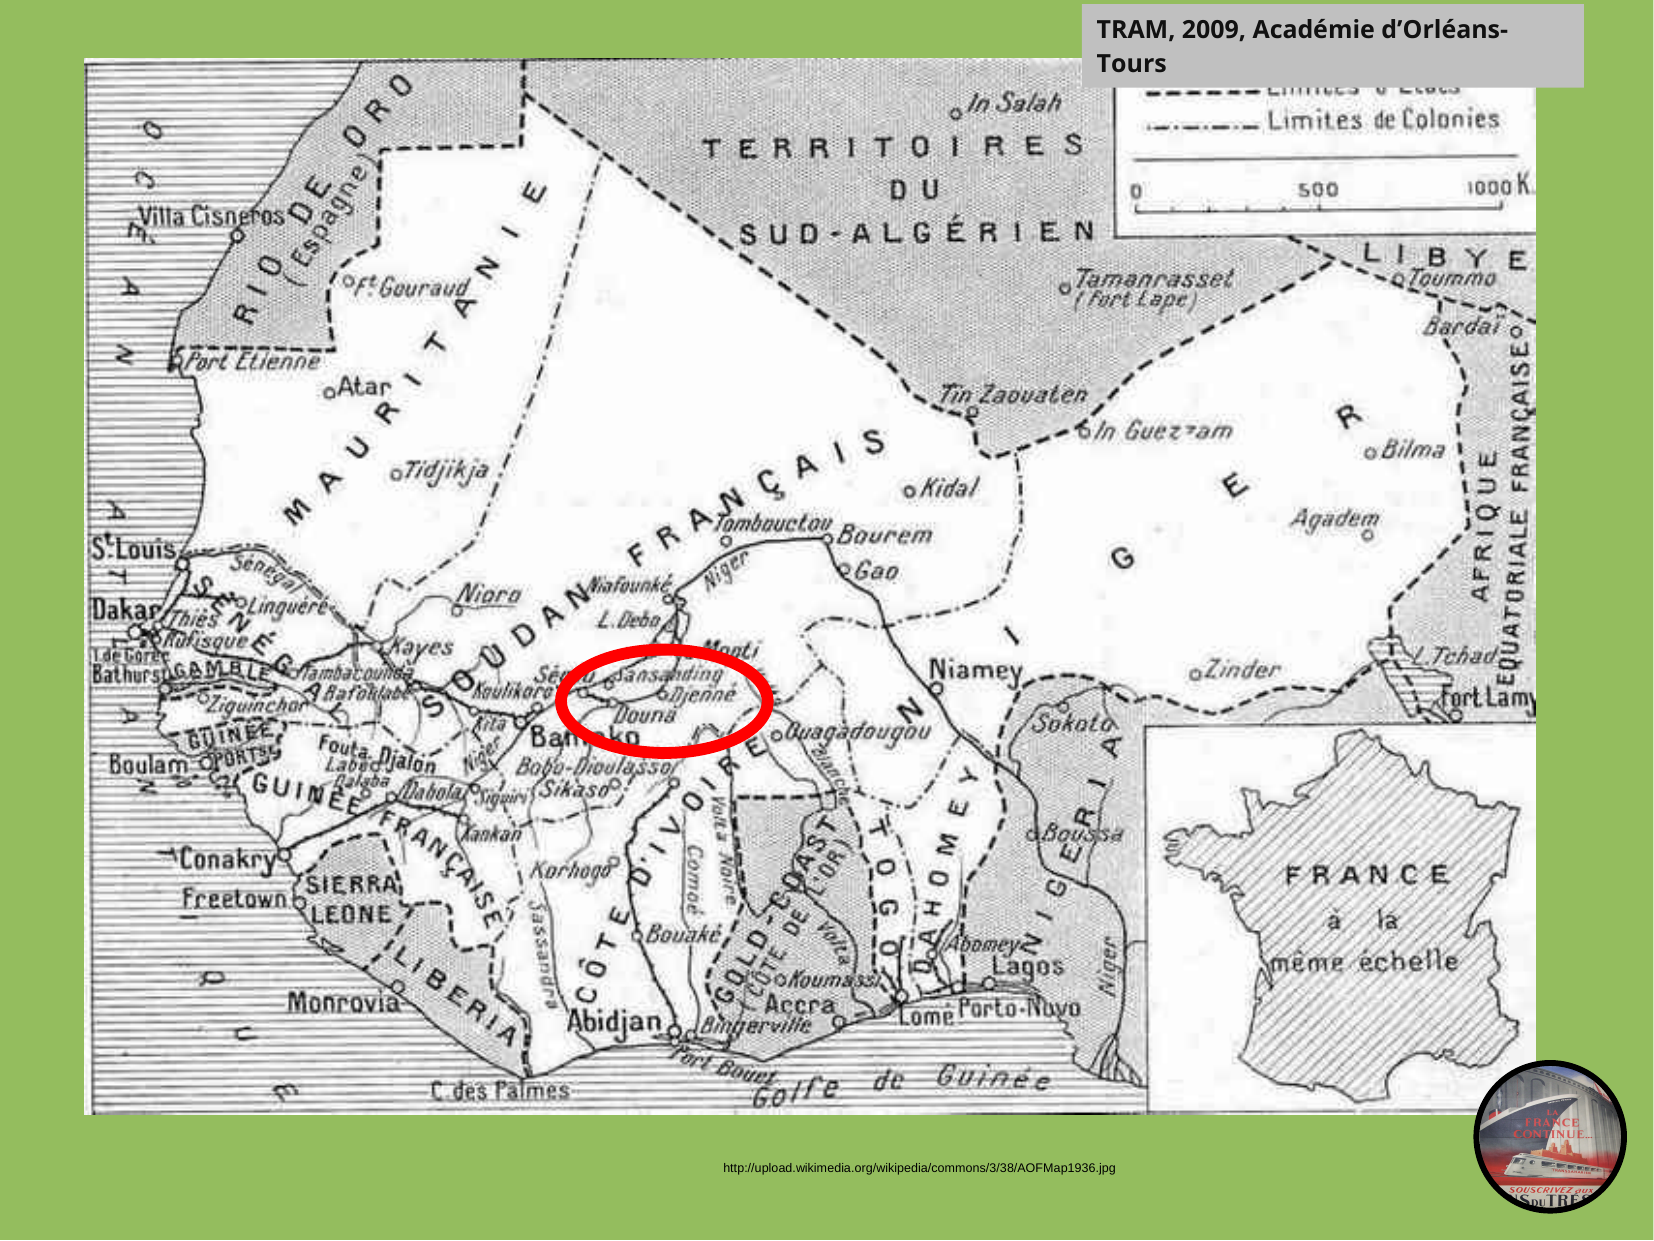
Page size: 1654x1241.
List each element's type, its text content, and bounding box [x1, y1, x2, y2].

text_box [1476, 1062, 1625, 1211]
text_box TRAM, 2009, Académie d’Orléans-Tours [1081, 4, 1584, 88]
text_box http://upload.wikimedia.org/wikipedia/commons/3/38/AOFMap1936.jpg [708, 1153, 1300, 1211]
picture [84, 58, 1536, 1115]
